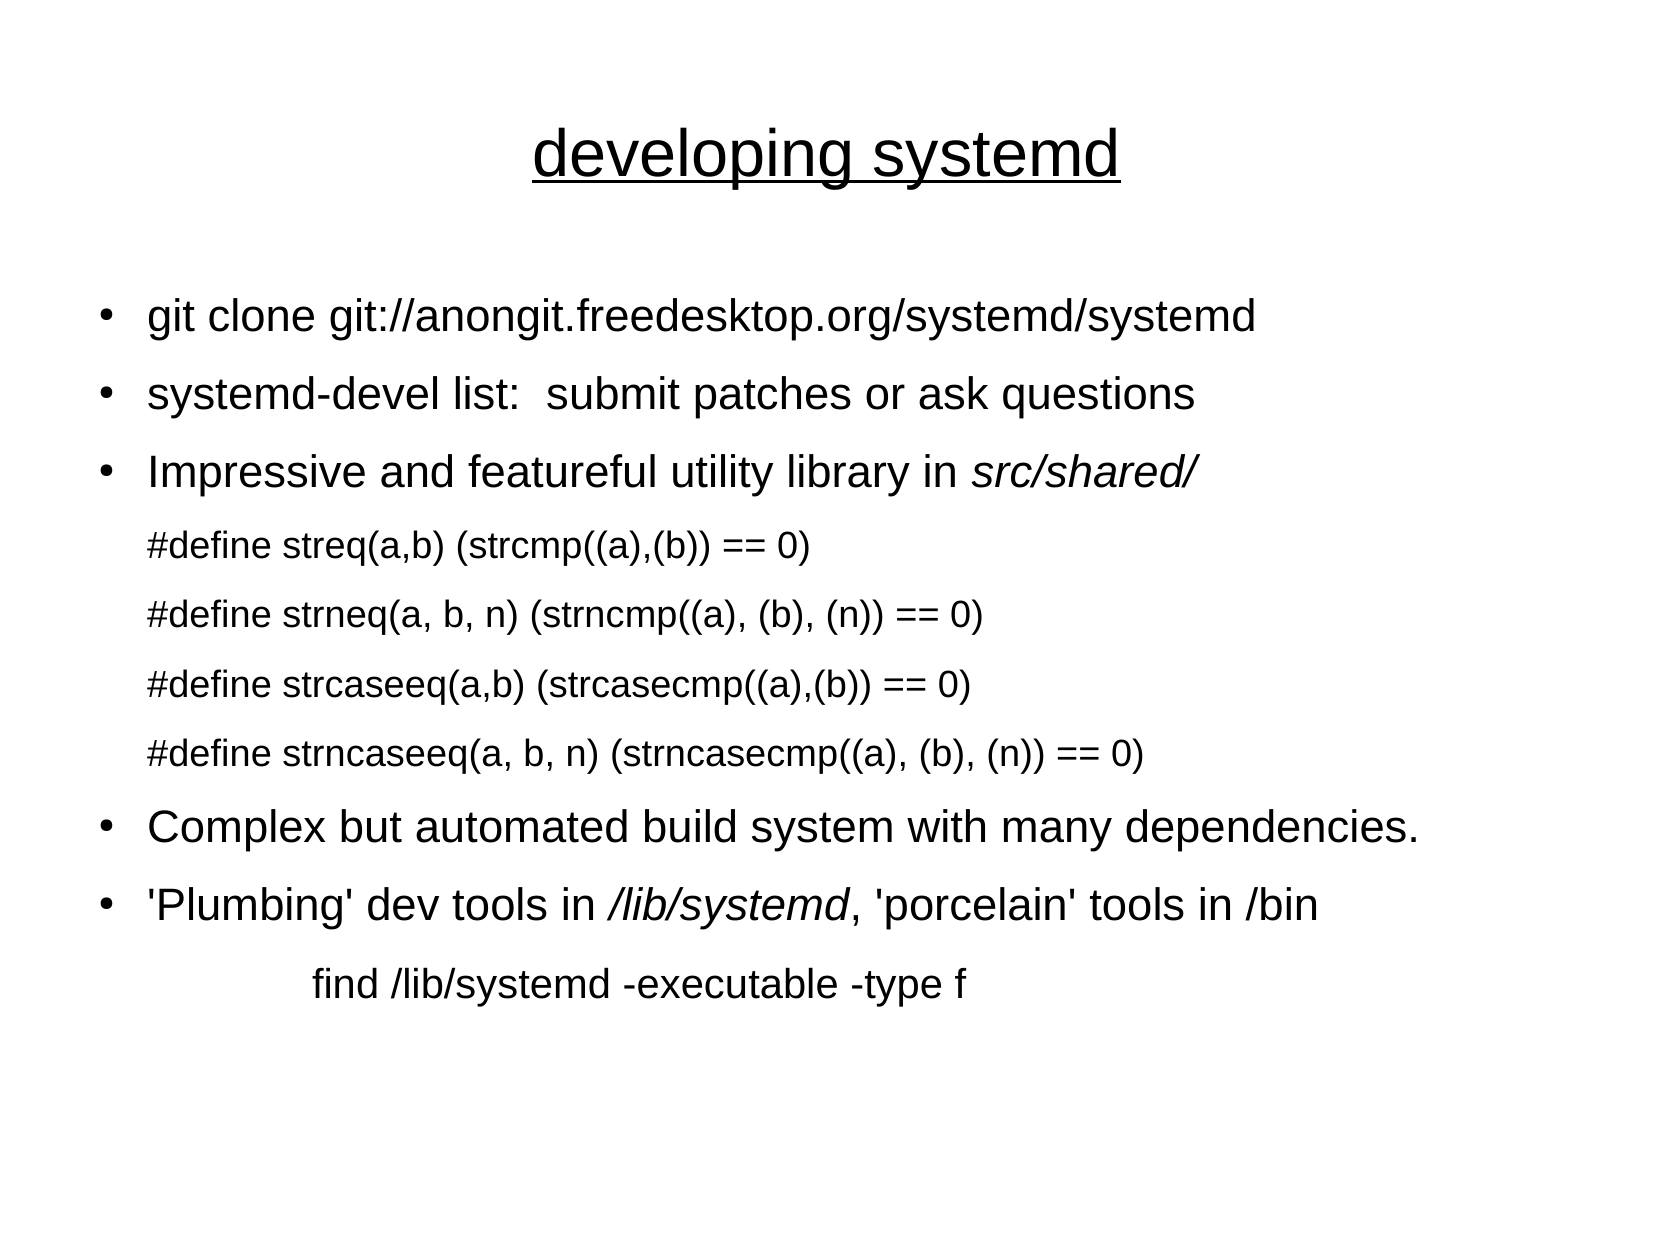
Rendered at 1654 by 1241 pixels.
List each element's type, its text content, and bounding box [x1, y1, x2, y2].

list git clone git://anongit.freedesktop.org/systemd/systemd systemd-devel list: submit patches or ask questions Impressive and featureful utility library in src/shared/ #define streq(a,b) (strcmp((a),(b)) == 0) #define strneq(a, b, n) (strncmp((a), (b), (n)) == 0) #define strcaseeq(a,b) (strcasecmp((a),(b)) == 0) #define strncaseeq(a, b, n) (strncasecmp((a), (b), (n)) == 0) Complex but automated build system with many dependencies. 'Plumbing' dev tools in /lib/systemd, 'porcelain' tools in /bin find /lib/systemd -executable -type f [82, 290, 1571, 1010]
title developing systemd [82, 49, 1571, 257]
